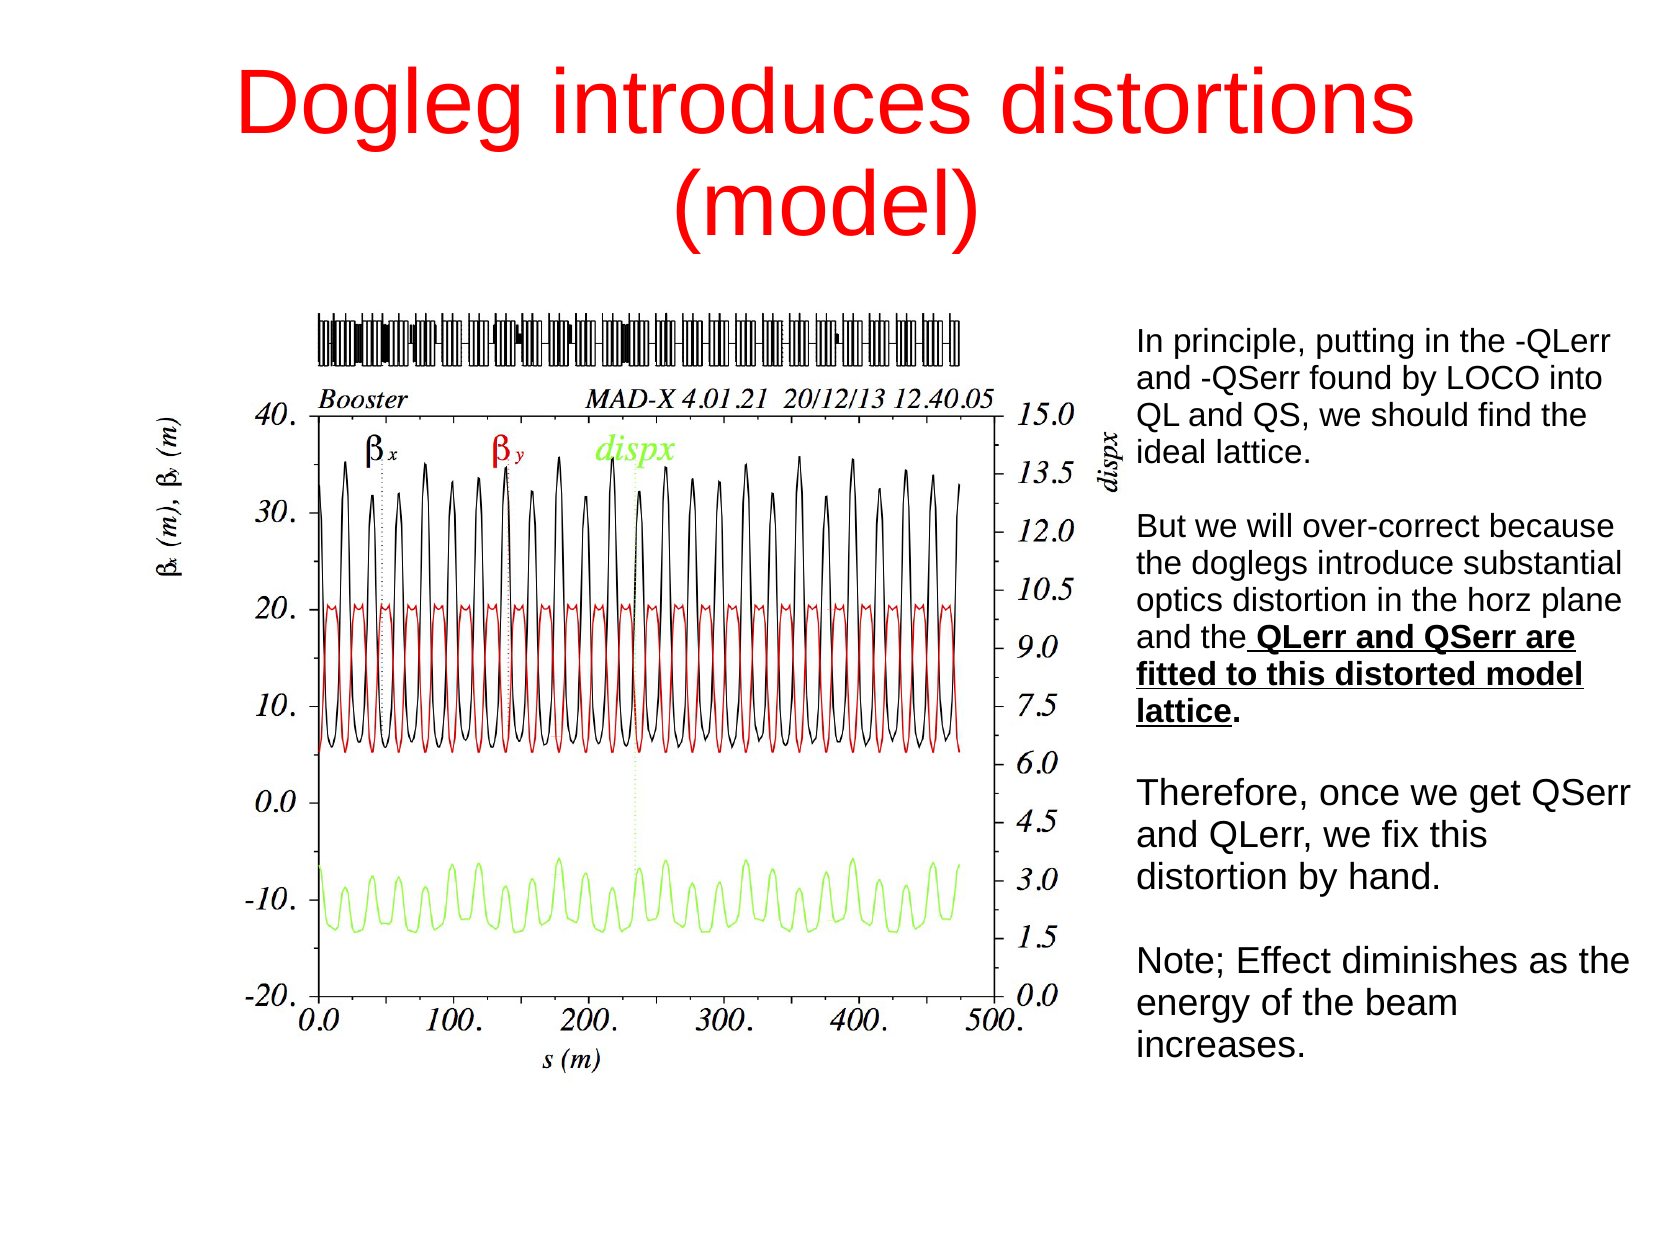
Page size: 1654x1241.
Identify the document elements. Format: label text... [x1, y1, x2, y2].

text_box In principle, putting in the -QLerr and -QSerr found by LOCO into QL and QS, we should find the ideal lattice. But we will over-correct because the doglegs introduce substantial optics distortion in the horz plane and the QLerr and QSerr are fitted to this distorted model lattice. Therefore, once we get QSerr and QLerr, we fix this distortion by hand. Note; Effect diminishes as the energy of the beam increases. [1121, 315, 1647, 1163]
picture [9, 264, 1197, 1182]
title Dogleg introduces distortions (model) [82, 49, 1571, 257]
